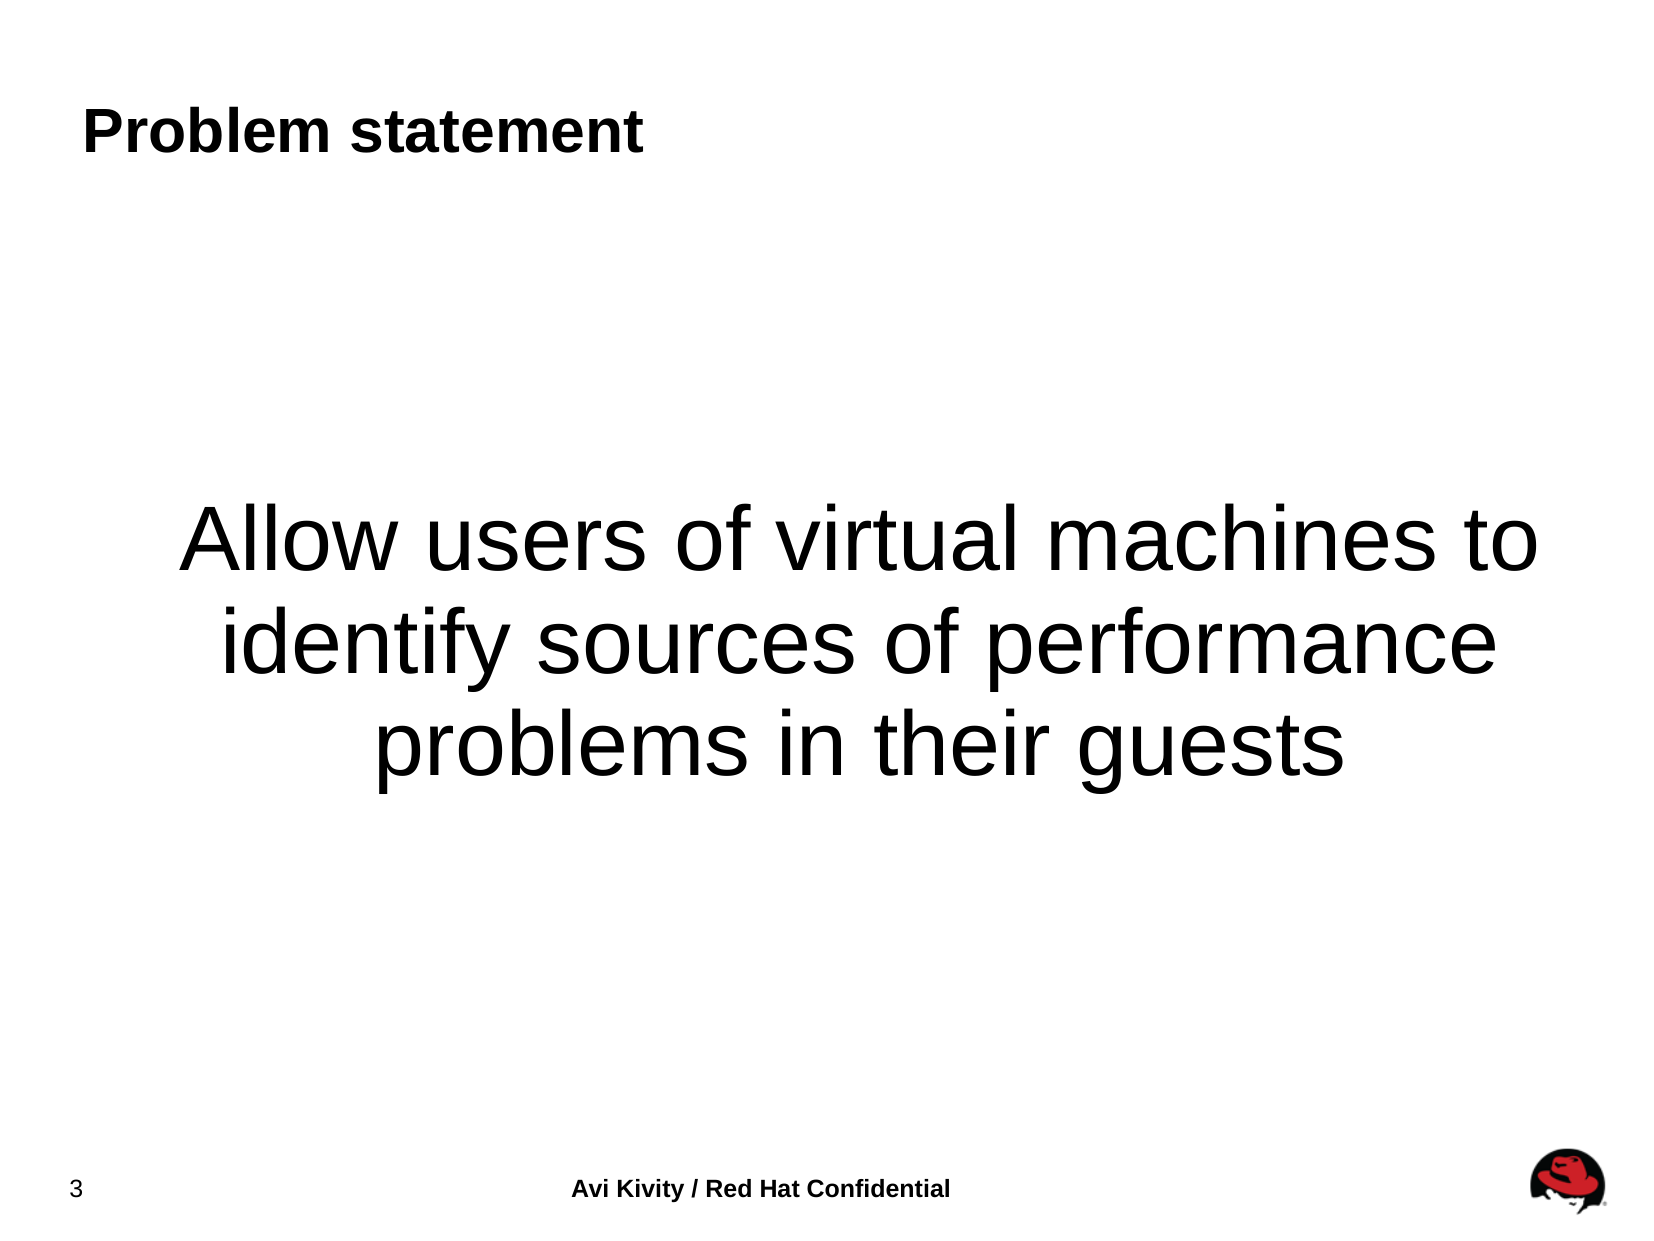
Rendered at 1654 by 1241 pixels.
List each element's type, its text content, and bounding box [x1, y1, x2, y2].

list Allow users of virtual machines to identify sources of performance problems in their guests [86, 244, 1576, 1039]
title Problem statement [82, 37, 1571, 226]
picture [1529, 1146, 1613, 1224]
